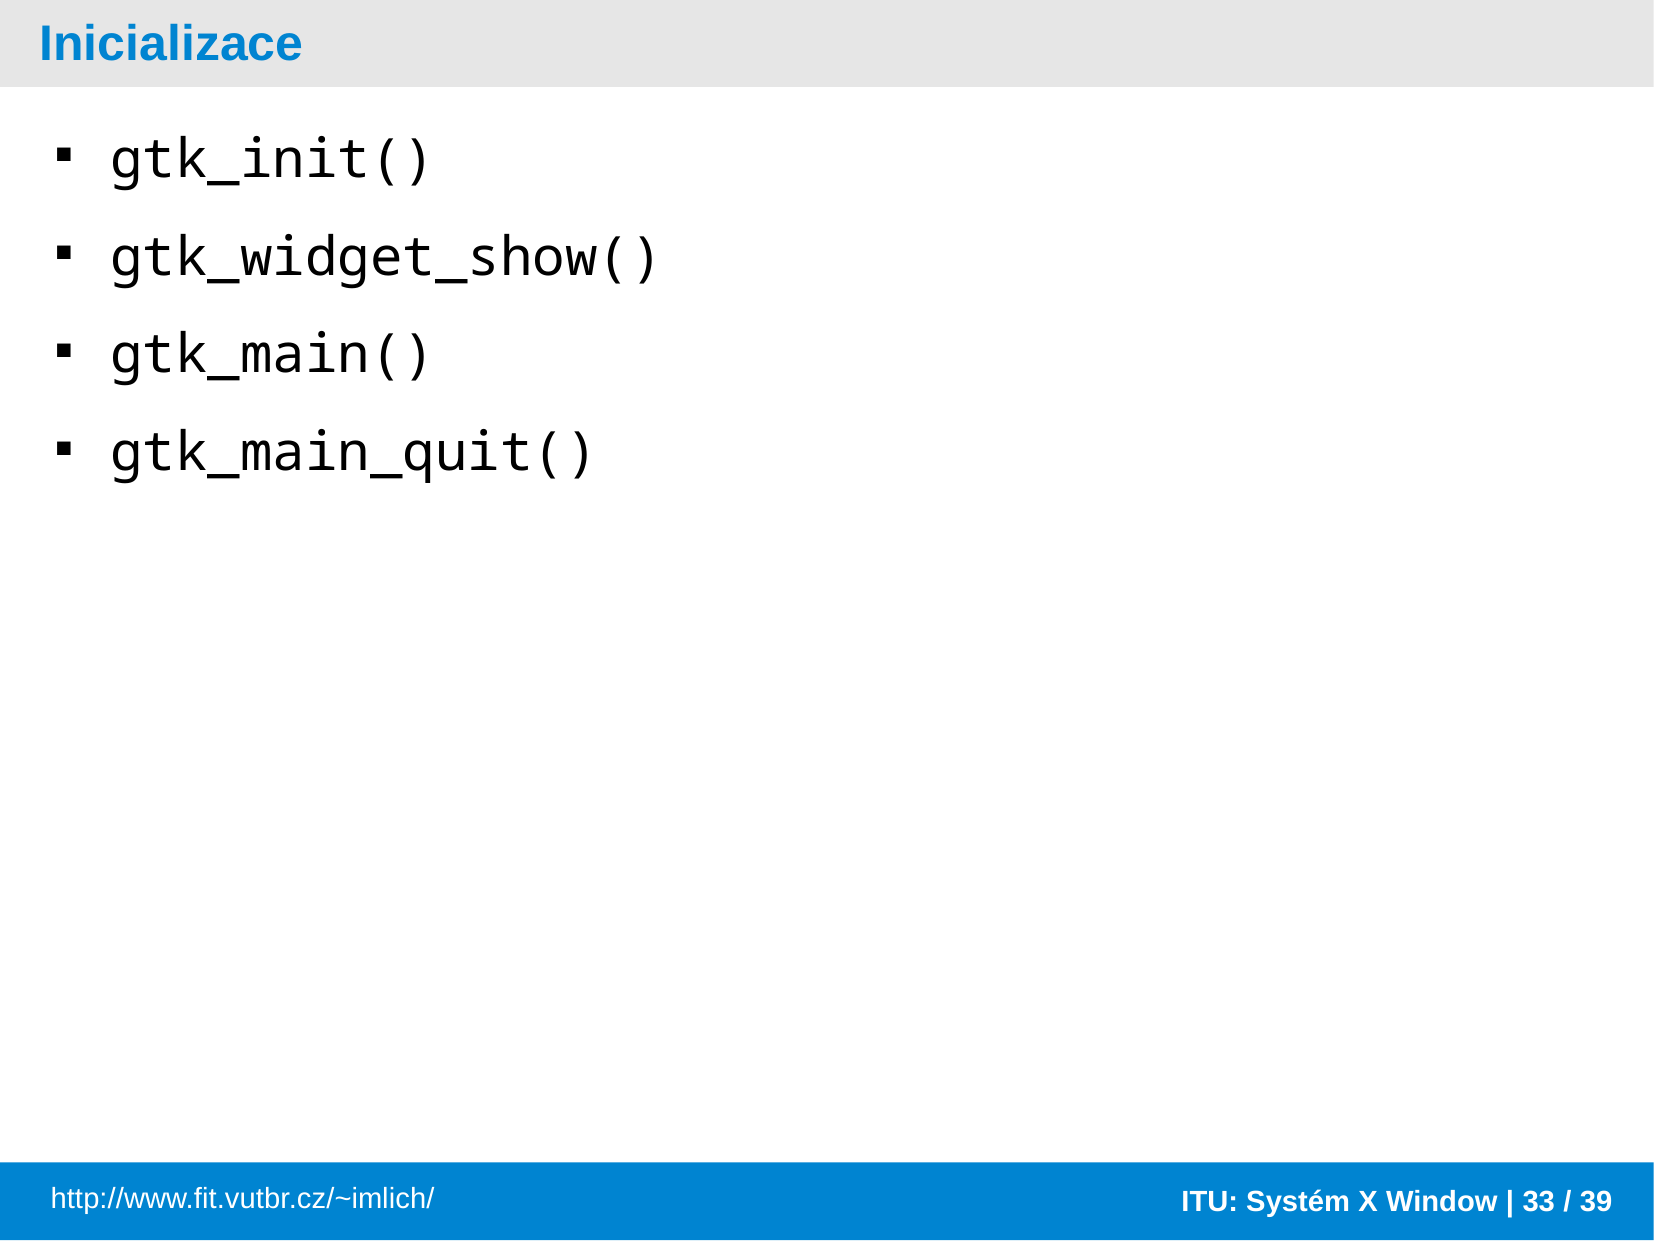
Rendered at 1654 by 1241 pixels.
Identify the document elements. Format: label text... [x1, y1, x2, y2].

list gtk_init() gtk_widget_show() gtk_main() gtk_main_quit() [39, 119, 1615, 839]
title Inicializace [39, 5, 1615, 81]
